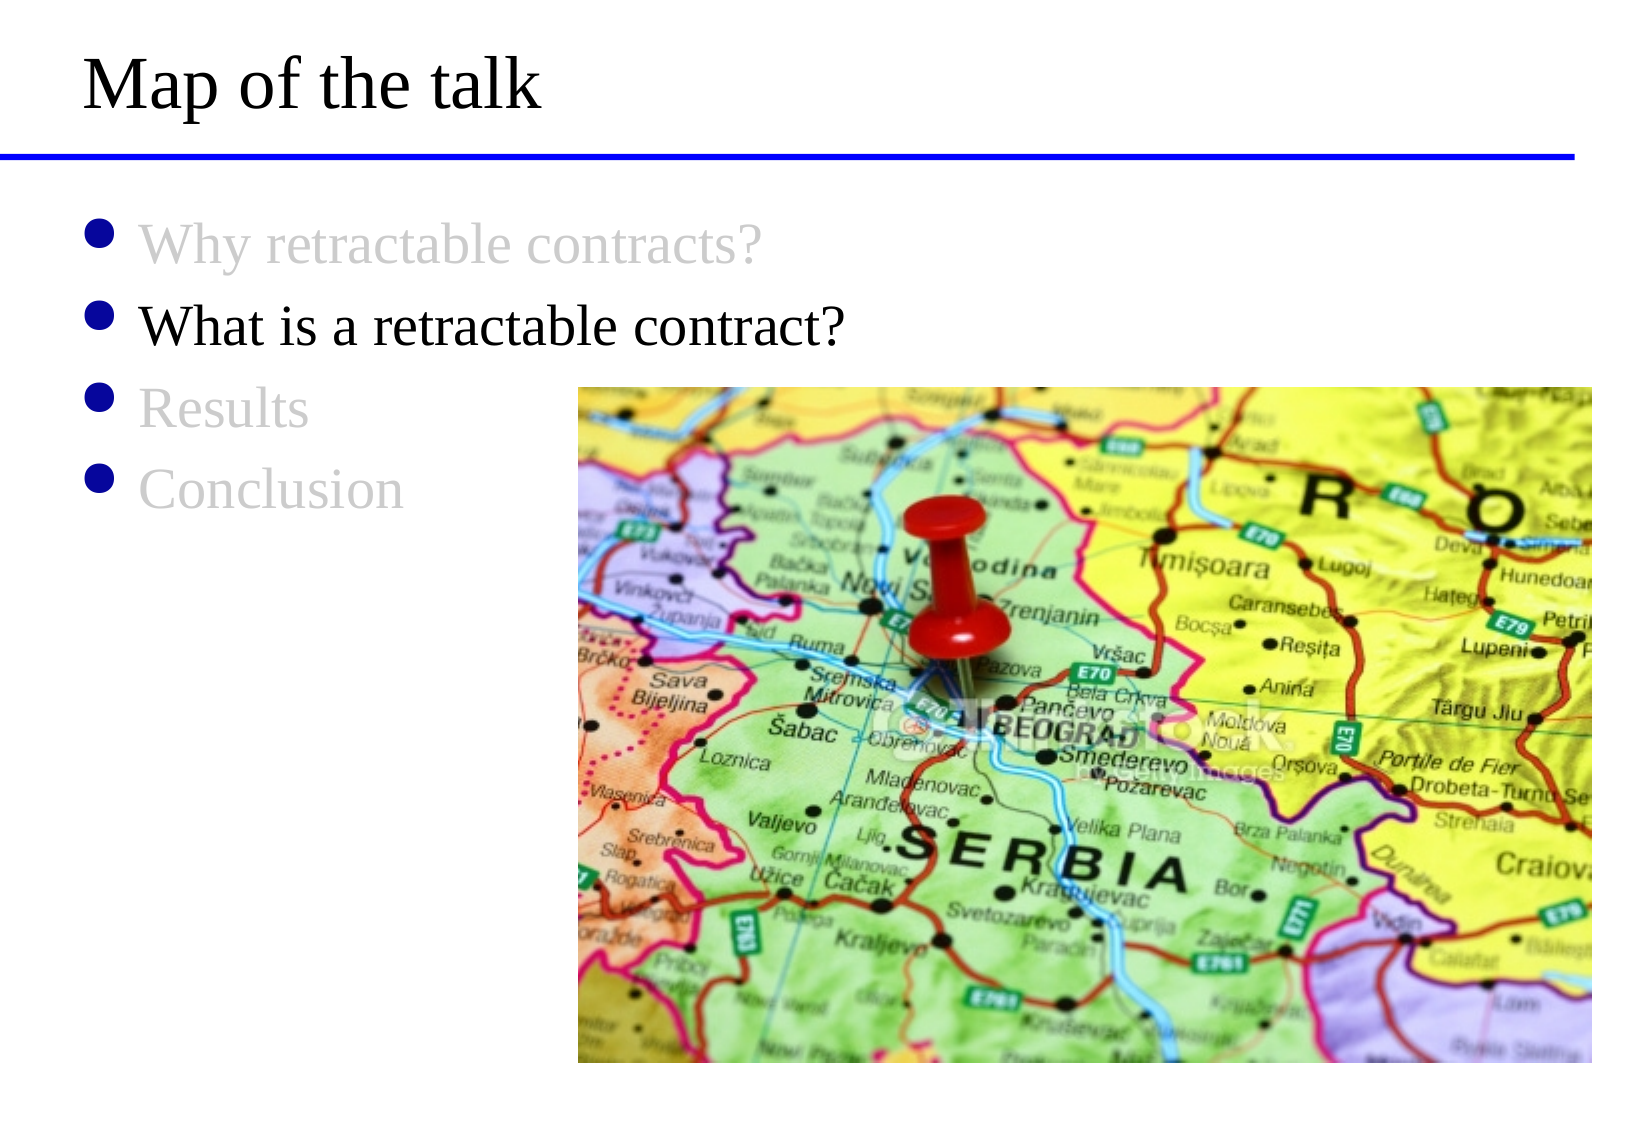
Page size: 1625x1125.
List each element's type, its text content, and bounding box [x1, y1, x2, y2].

picture [578, 387, 1592, 1063]
list Why retractable contracts? What is a retractable contract? Results Conclusion [67, 198, 1478, 1061]
title Map of the talk [67, 27, 1544, 131]
